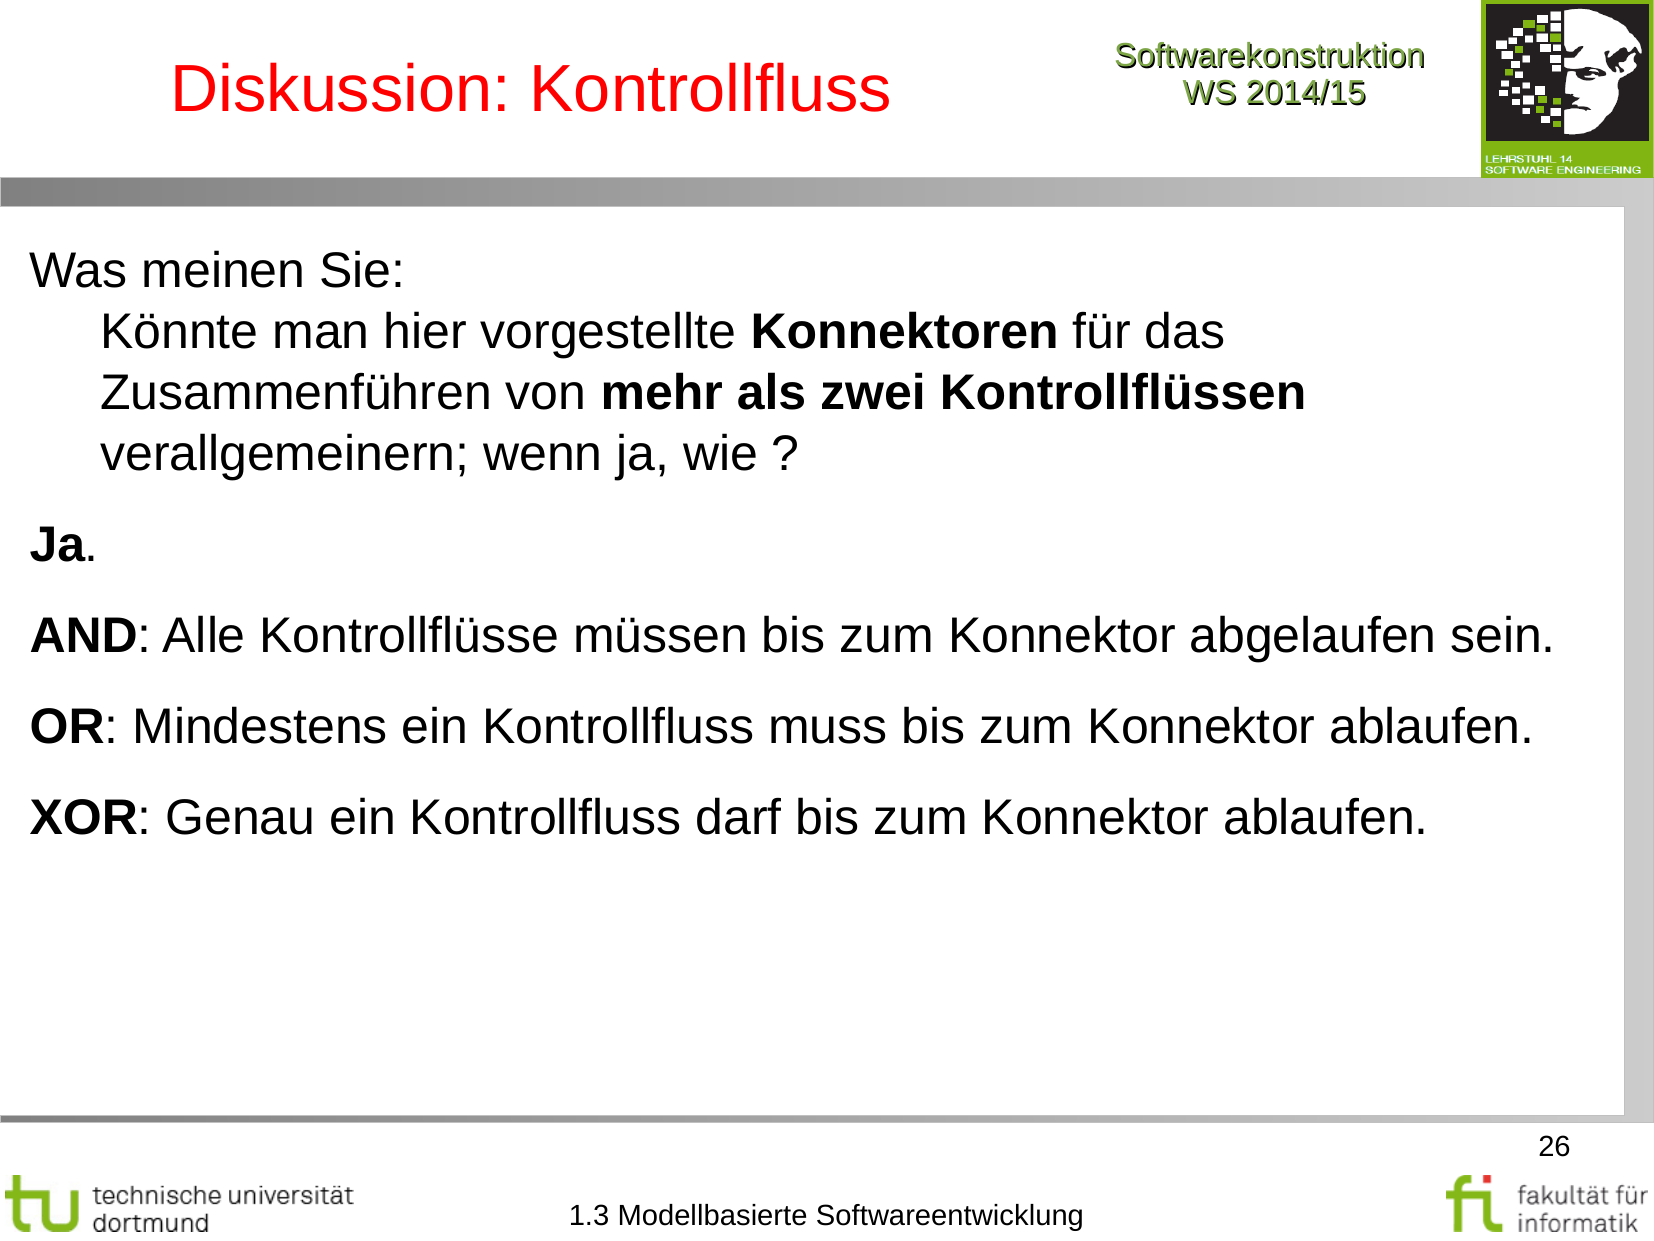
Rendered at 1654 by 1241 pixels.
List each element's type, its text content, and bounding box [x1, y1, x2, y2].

picture [5, 1175, 354, 1232]
picture [1446, 1175, 1648, 1232]
picture [1481, 0, 1654, 178]
title Diskussion: Kontrollfluss [0, 0, 1064, 178]
list Was meinen Sie: Könnte man hier vorgestellte Konnektoren für das Zusammenführen von mehr als zwei Kontrollflüssen verallgemeinern; wenn ja, wie ? Ja. AND: Alle Kontrollflüsse müssen bis zum Konnektor abgelaufen sein. OR: Mindestens ein Kontrollfluss muss bis zum Konnektor ablaufen. XOR: Genau ein Kontrollfluss darf bis zum Konnektor ablaufen. [29, 236, 1625, 1040]
